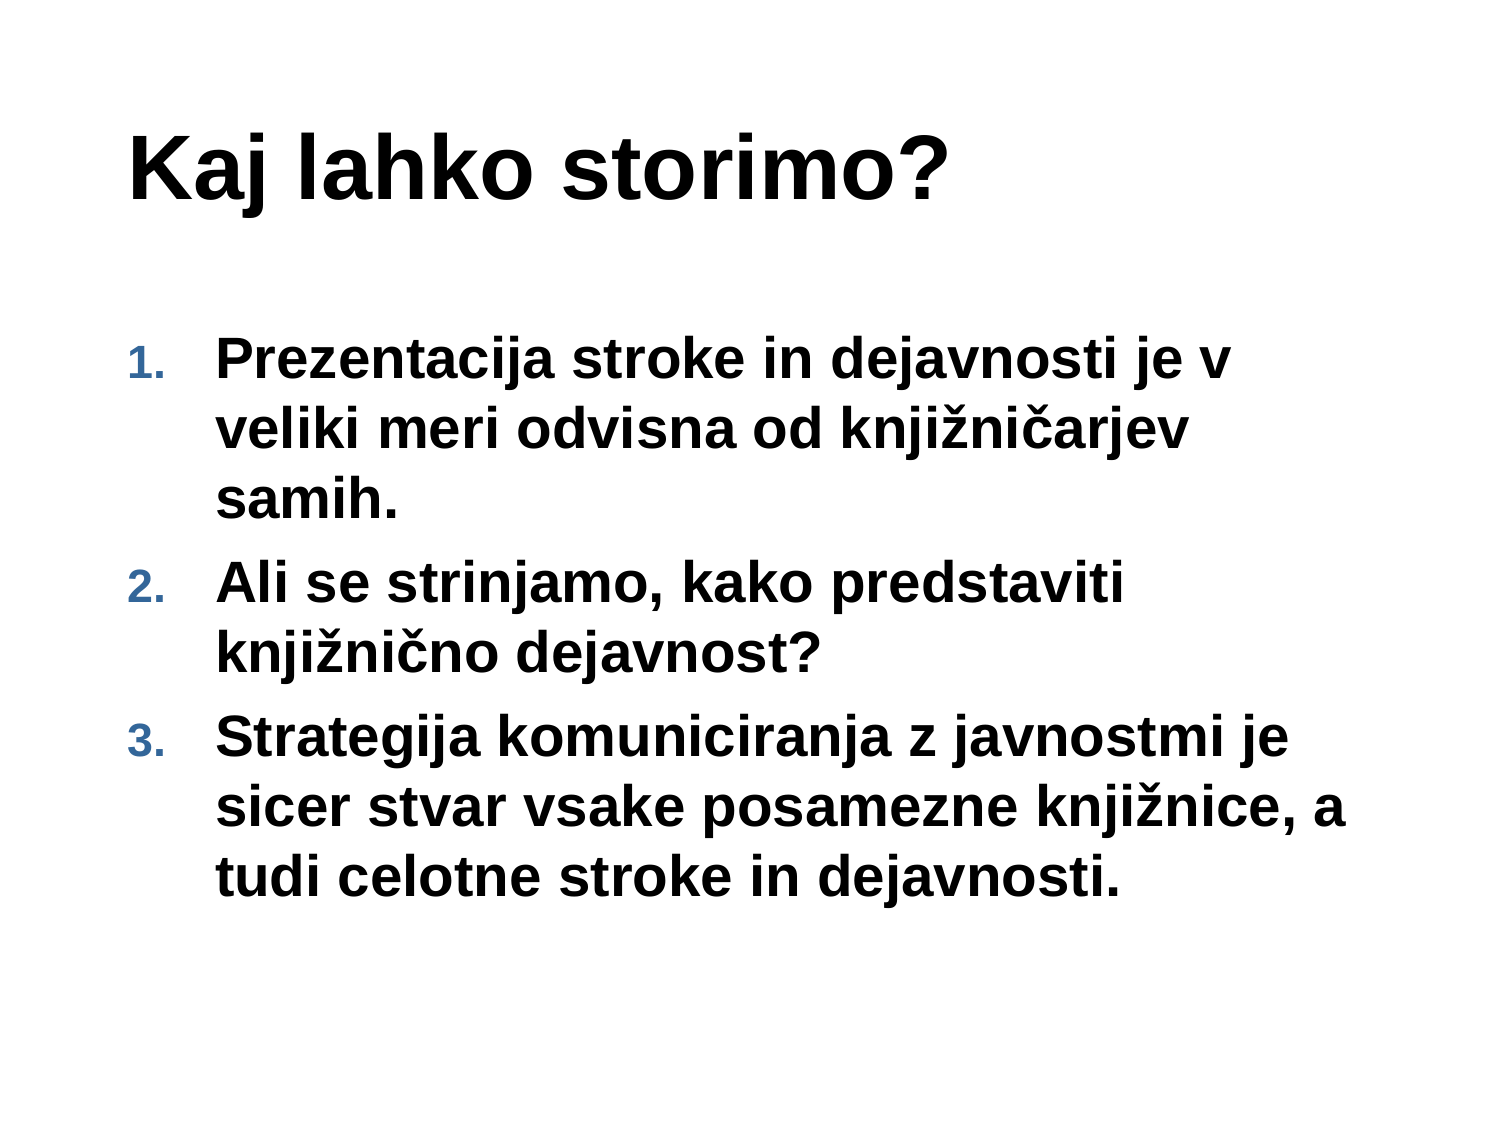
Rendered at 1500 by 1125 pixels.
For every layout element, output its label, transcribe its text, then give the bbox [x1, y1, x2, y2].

title Kaj lahko storimo? [112, 37, 1388, 225]
list Prezentacija stroke in dejavnosti je v veliki meri odvisna od knjižničarjev samih. Ali se strinjamo, kako predstaviti knjižnično dejavnost? Strategija komuniciranja z javnostmi je sicer stvar vsake posamezne knjižnice, a tudi celotne stroke in dejavnosti. [112, 312, 1388, 988]
